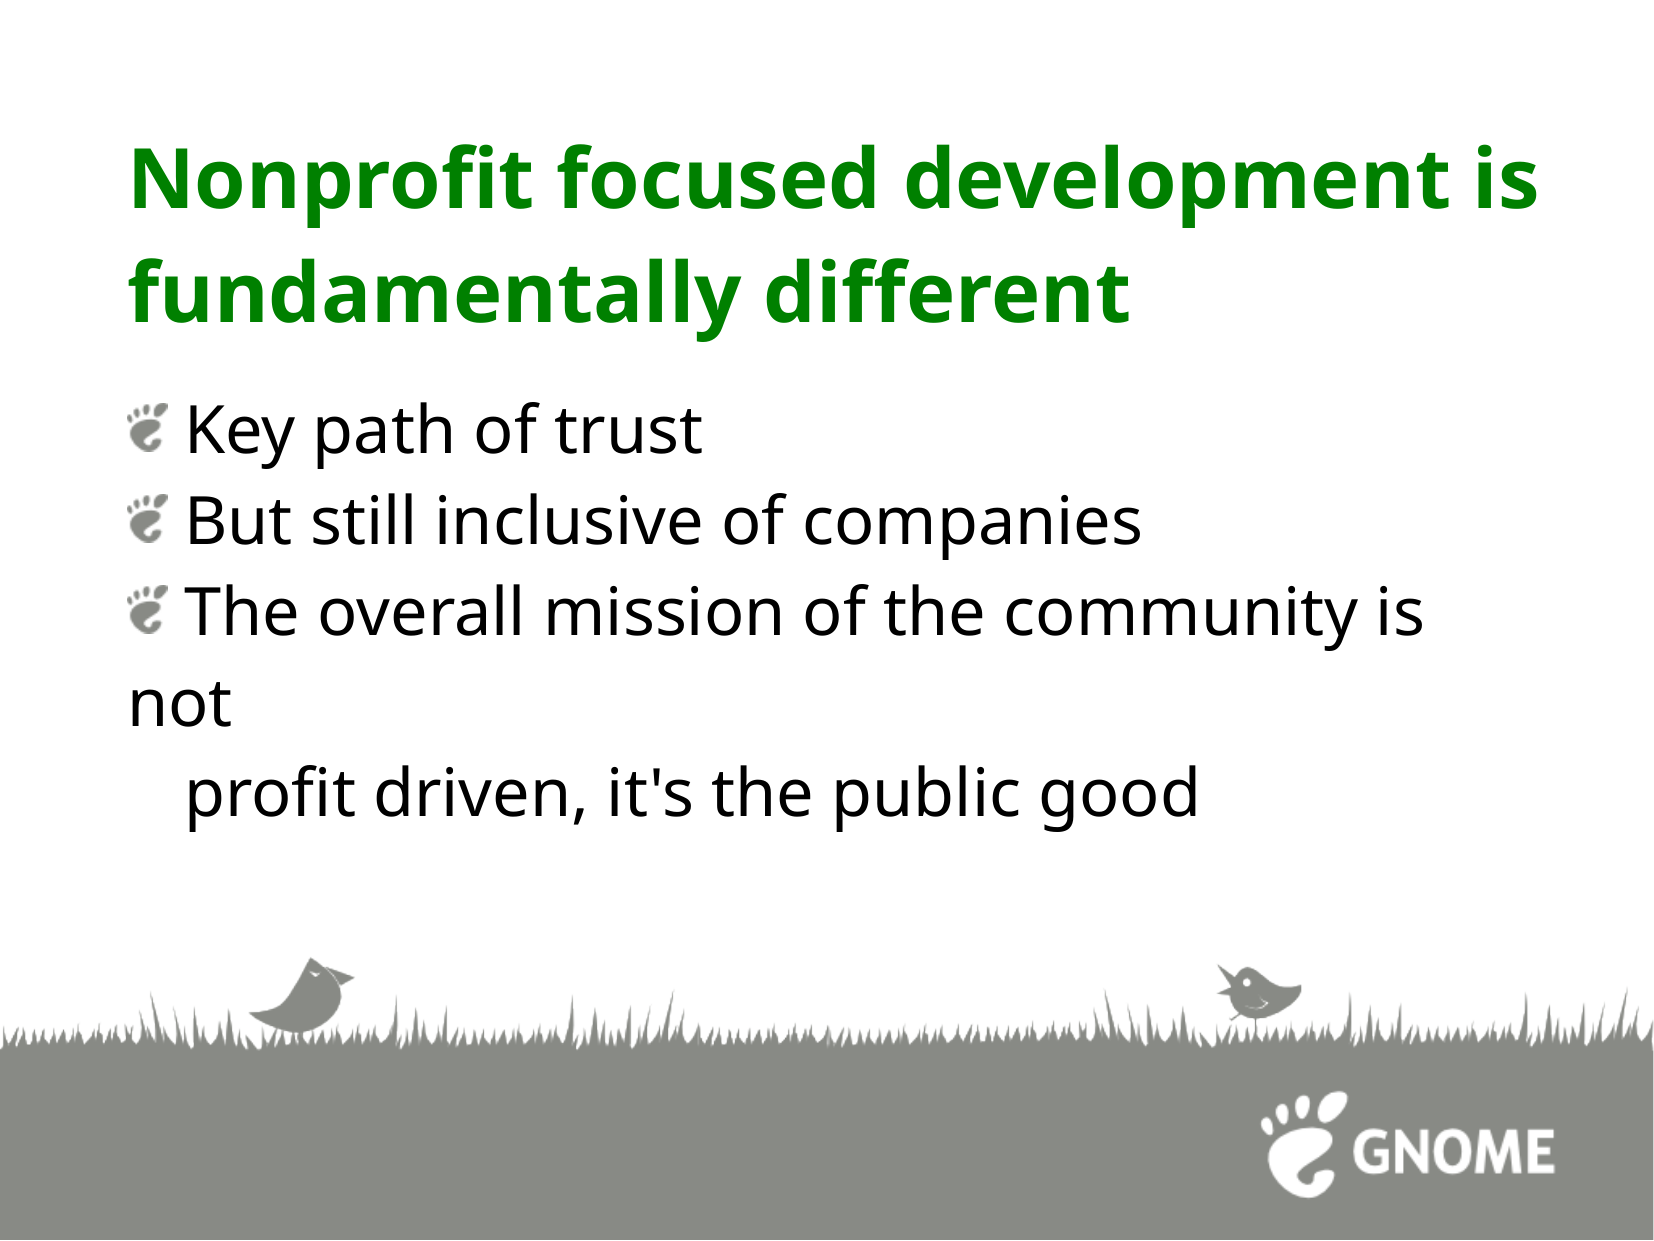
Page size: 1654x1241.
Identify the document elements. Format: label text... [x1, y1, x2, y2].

picture [0, 0, 1654, 1241]
text_box Nonprofit focused development is fundamentally different [112, 112, 1576, 351]
text_box Key path of trust But still inclusive of companies The overall mission of the community is not profit driven, it's the public good [112, 375, 1538, 748]
